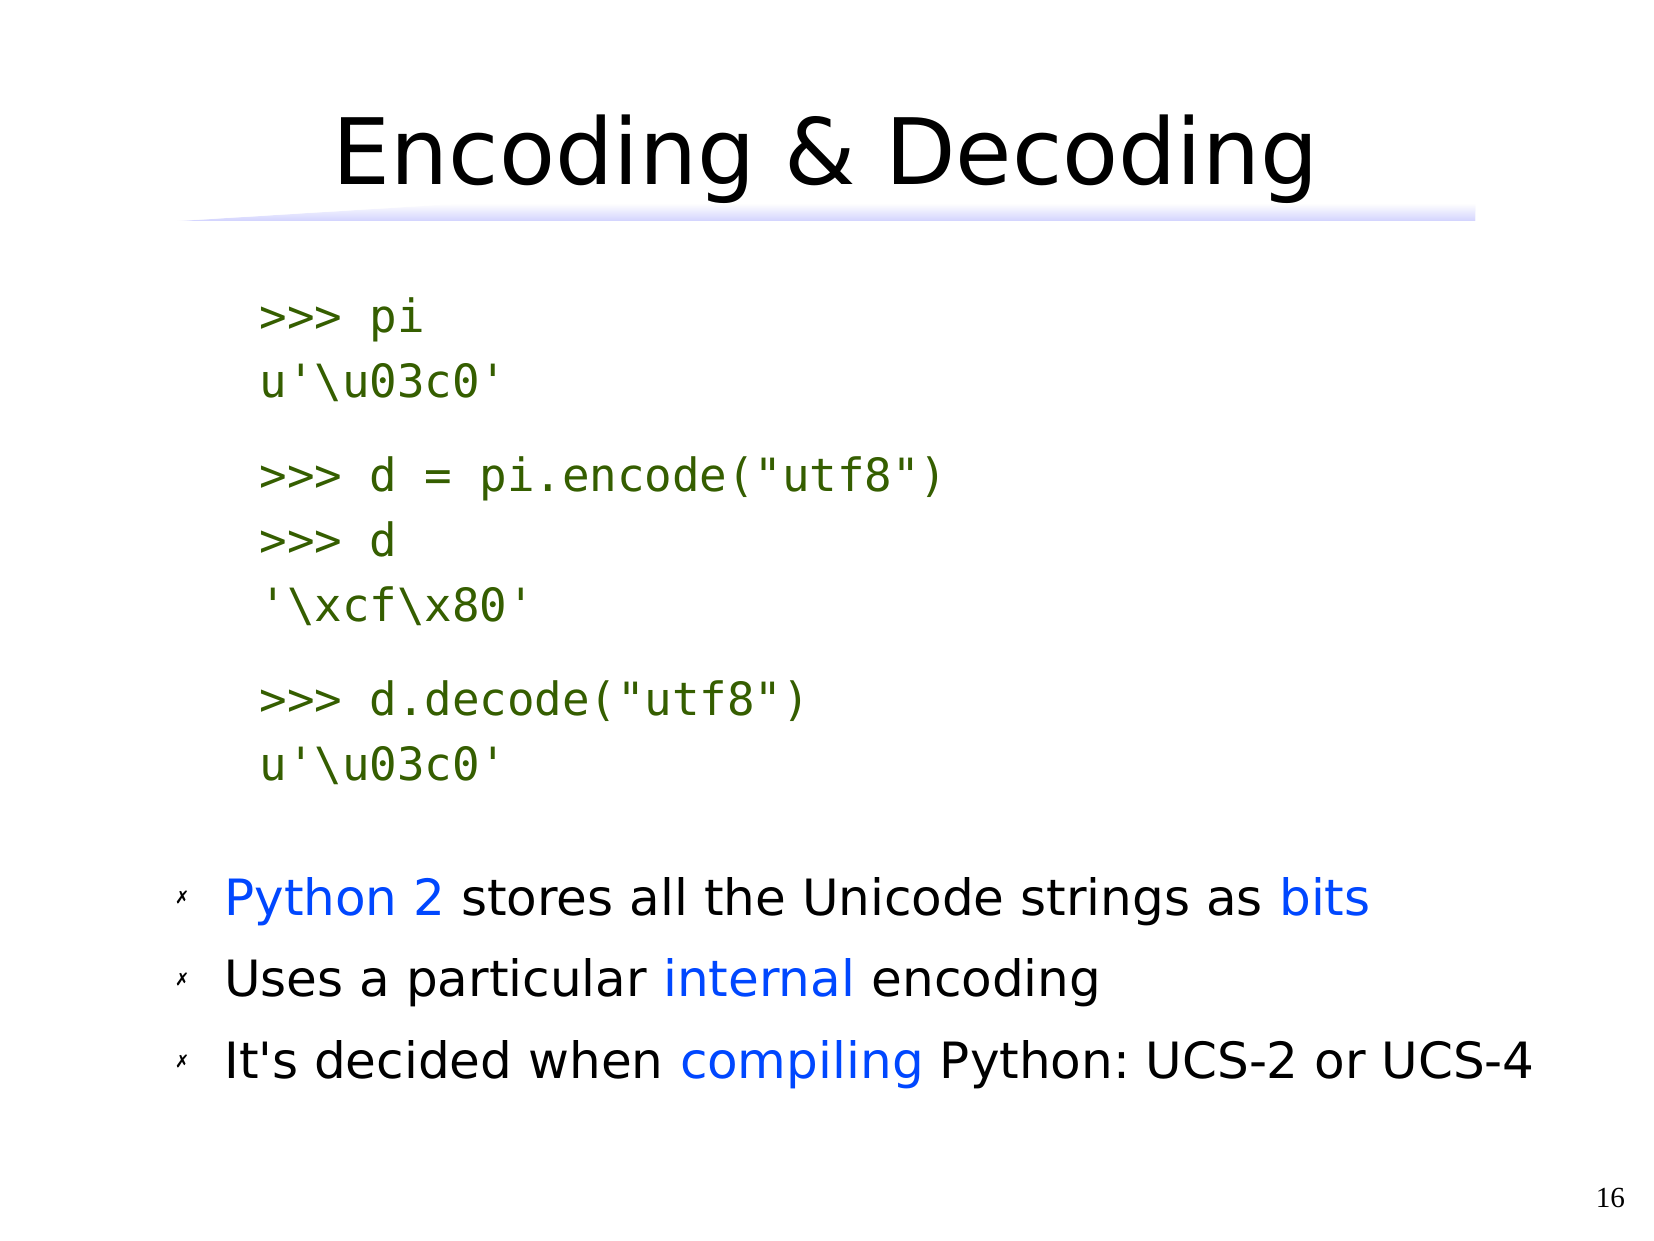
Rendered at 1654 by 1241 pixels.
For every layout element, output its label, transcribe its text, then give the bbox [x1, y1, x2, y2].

list >>> pi u'\u03c0' >>> d = pi.encode("utf8") >>> d '\xcf\x80' >>> d.decode("utf8") u'\u03c0' Python 2 stores all the Unicode strings as bits Uses a particular internal encoding It's decided when compiling Python: UCS-2 or UCS-4 [82, 290, 1536, 1241]
title Encoding & Decoding [82, 49, 1571, 257]
